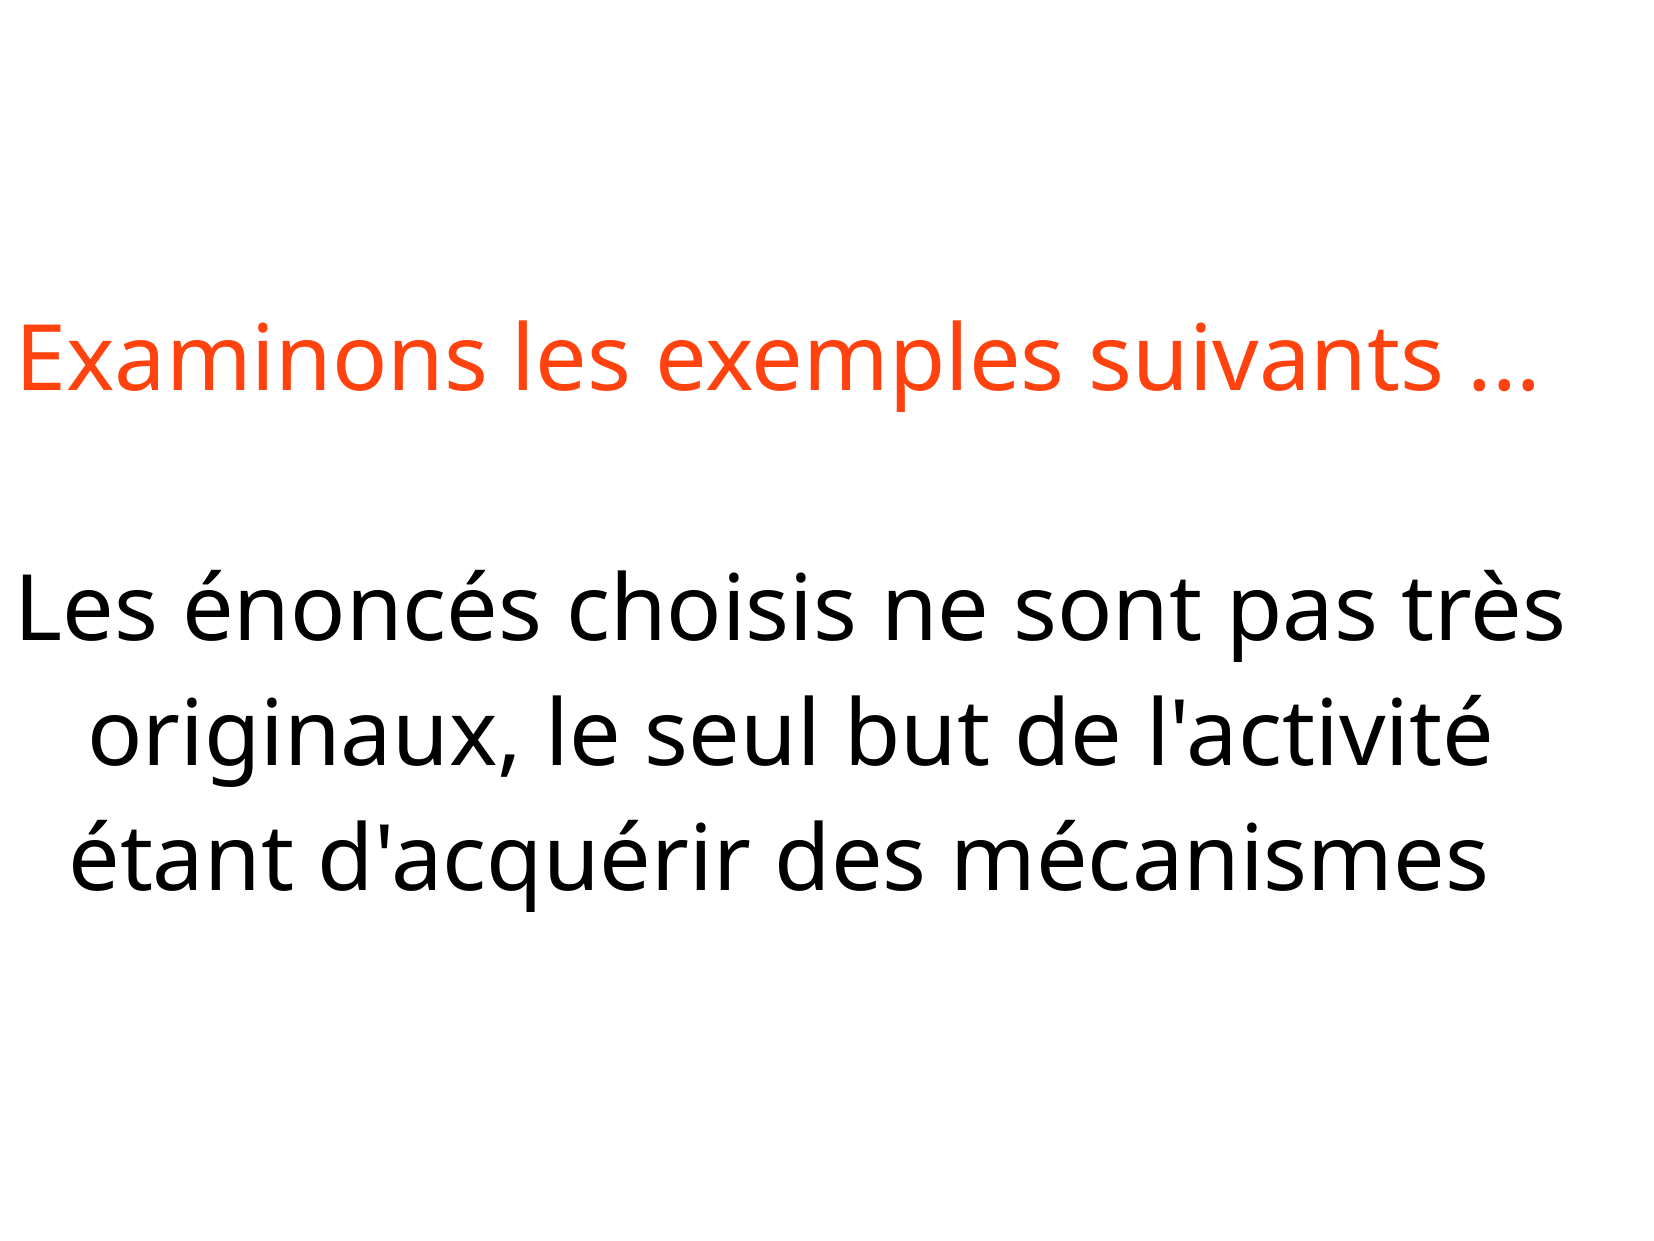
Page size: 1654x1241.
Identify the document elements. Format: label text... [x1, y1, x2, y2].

text_box Examinons les exemples suivants ... Les énoncés choisis ne sont pas très originaux, le seul but de l'activité étant d'acquérir des mécanismes [0, 35, 1583, 1225]
